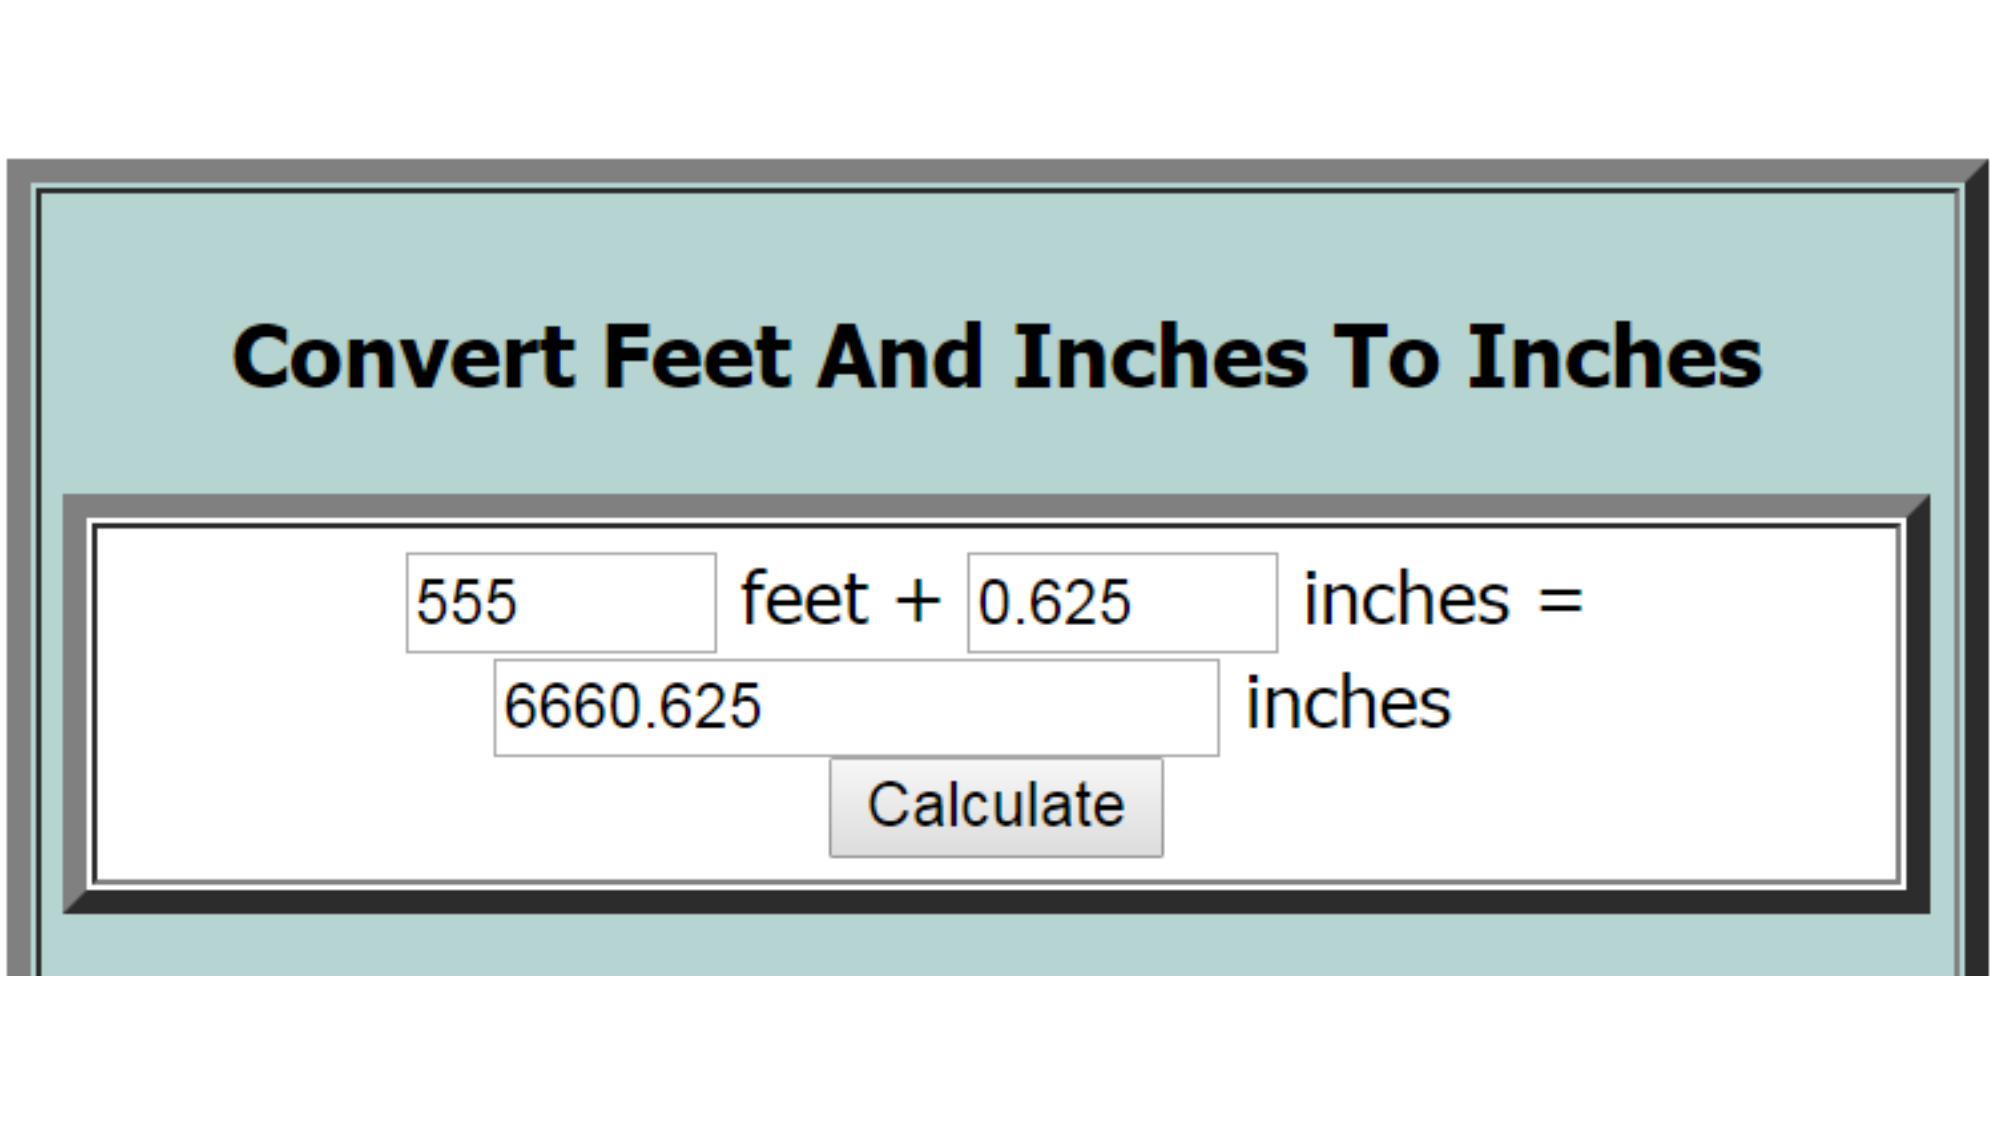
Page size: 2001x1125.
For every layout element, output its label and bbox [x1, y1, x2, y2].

picture [0, 149, 2001, 976]
